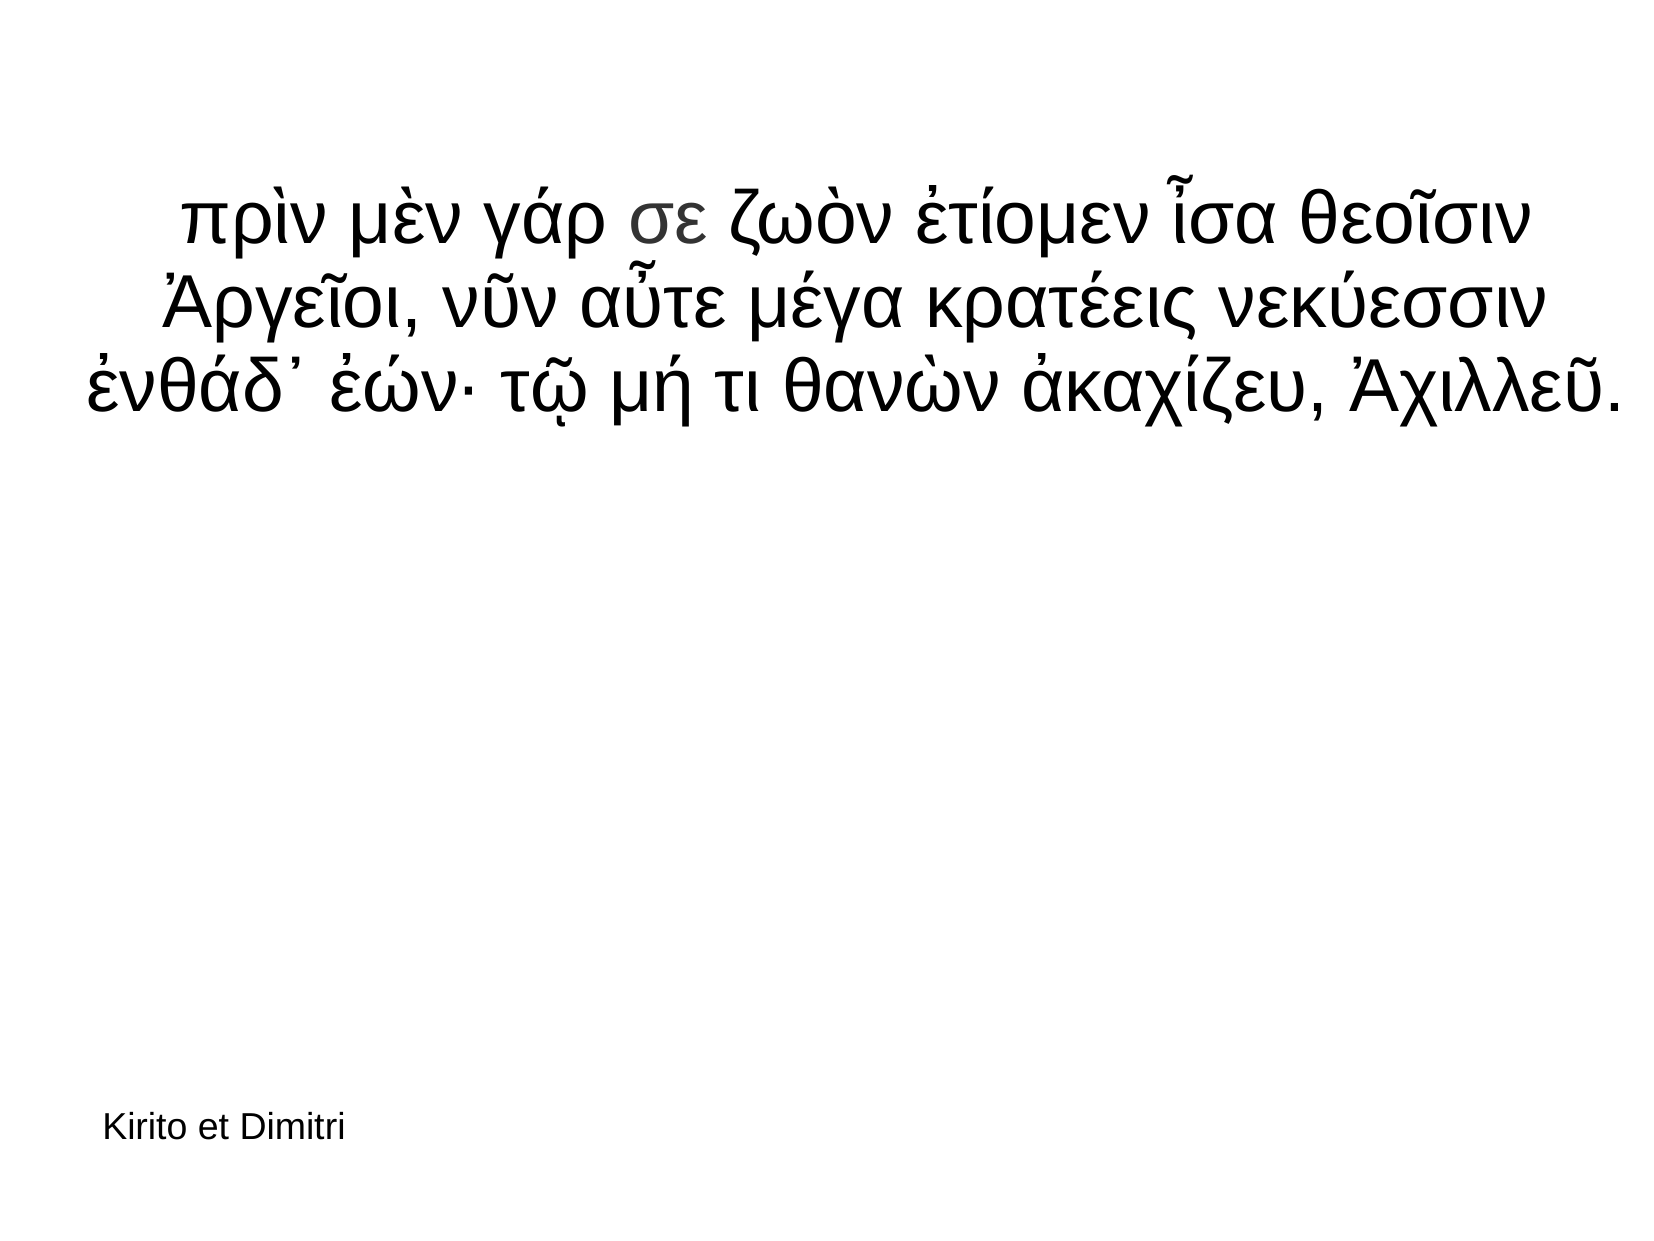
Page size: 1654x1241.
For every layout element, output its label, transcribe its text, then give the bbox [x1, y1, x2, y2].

text_box Kirito et Dimitri [87, 1098, 449, 1170]
title πρὶν μὲν γάρ σε ζωὸν ἐτίομεν ἶσα θεοῖσιν Ἀργεῖοι, νῦν αὖτε μέγα κρατέεις νεκύεσσιν ἐνθάδ᾽ ἐών· τῷ μή τι θανὼν ἀκαχίζευ, Ἀχιλλεῦ. [47, 70, 1630, 532]
